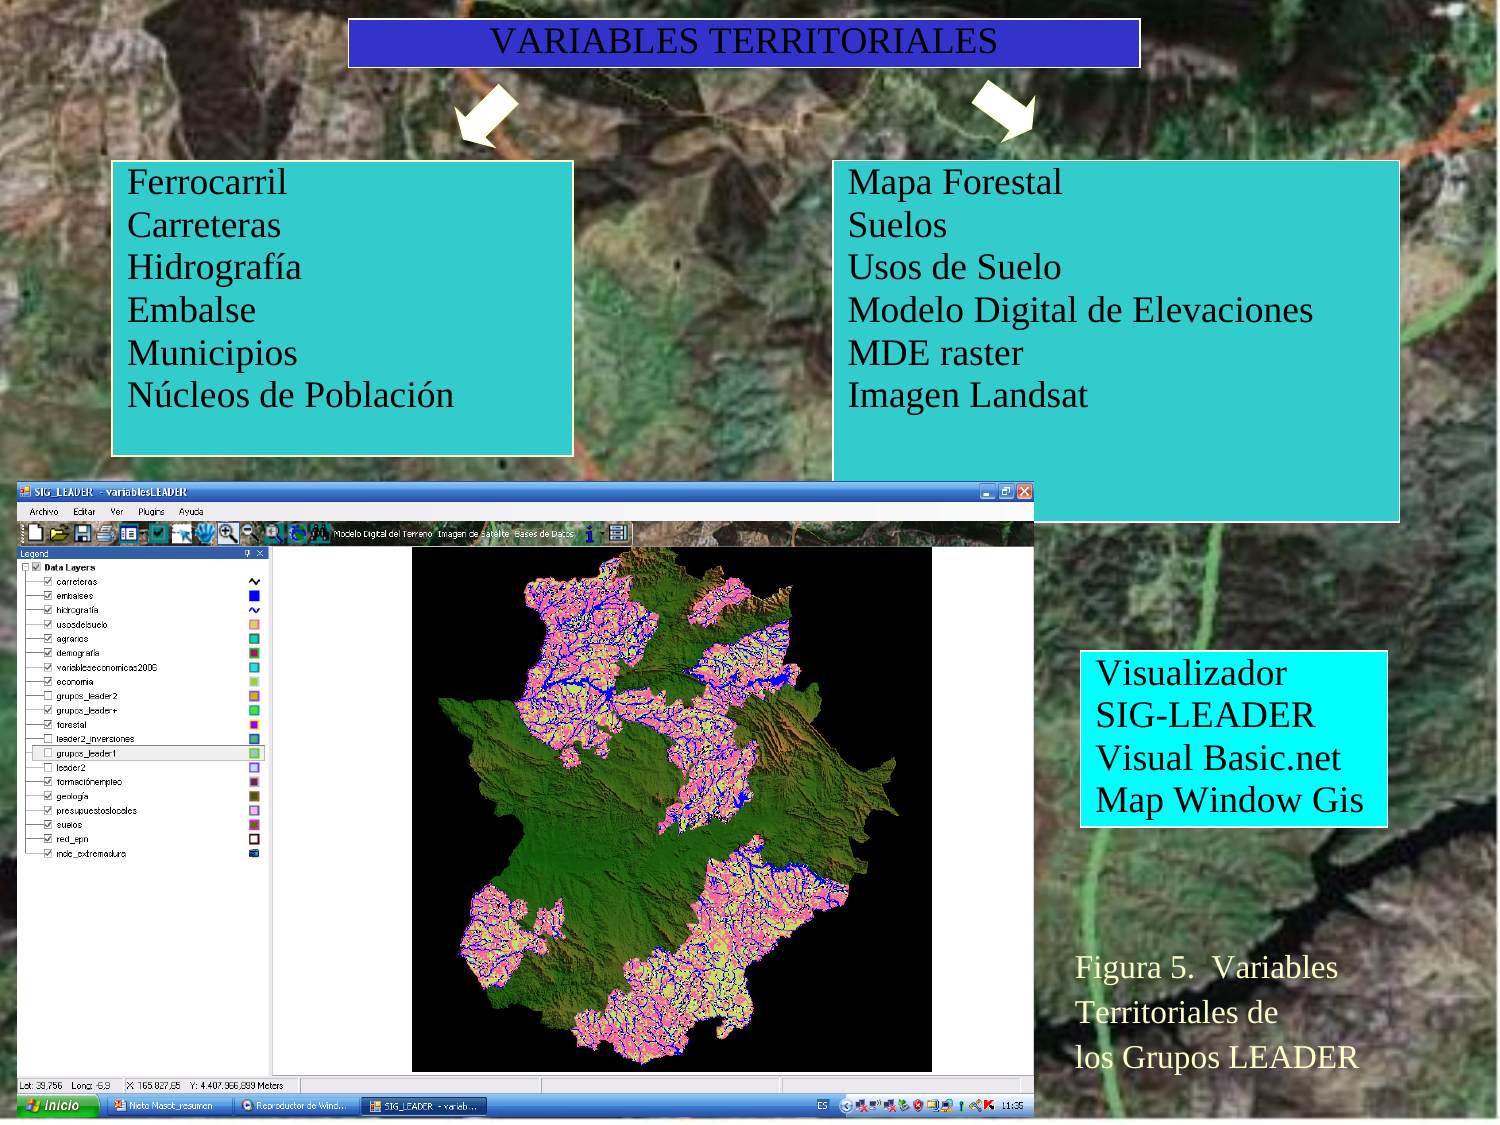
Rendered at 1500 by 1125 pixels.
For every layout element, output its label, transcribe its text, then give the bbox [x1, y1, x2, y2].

picture [0, 0, 1500, 1125]
list Mapa Forestal Suelos Usos de Suelo Modelo Digital de Elevaciones MDE raster Imagen Landsat [832, 160, 1400, 523]
text_box Figura 5. Variables Territoriales de los Grupos LEADER [1060, 940, 1488, 1084]
text_box Visualizador SIG-LEADER Visual Basic.net Map Window Gis [1080, 651, 1388, 828]
text_box VARIABLES TERRITORIALES [348, 18, 1140, 68]
text_box [455, 84, 518, 147]
list Ferrocarril Carreteras Hidrografía Embalse Municipios Núcleos de Población [112, 160, 573, 457]
text_box [972, 80, 1035, 142]
